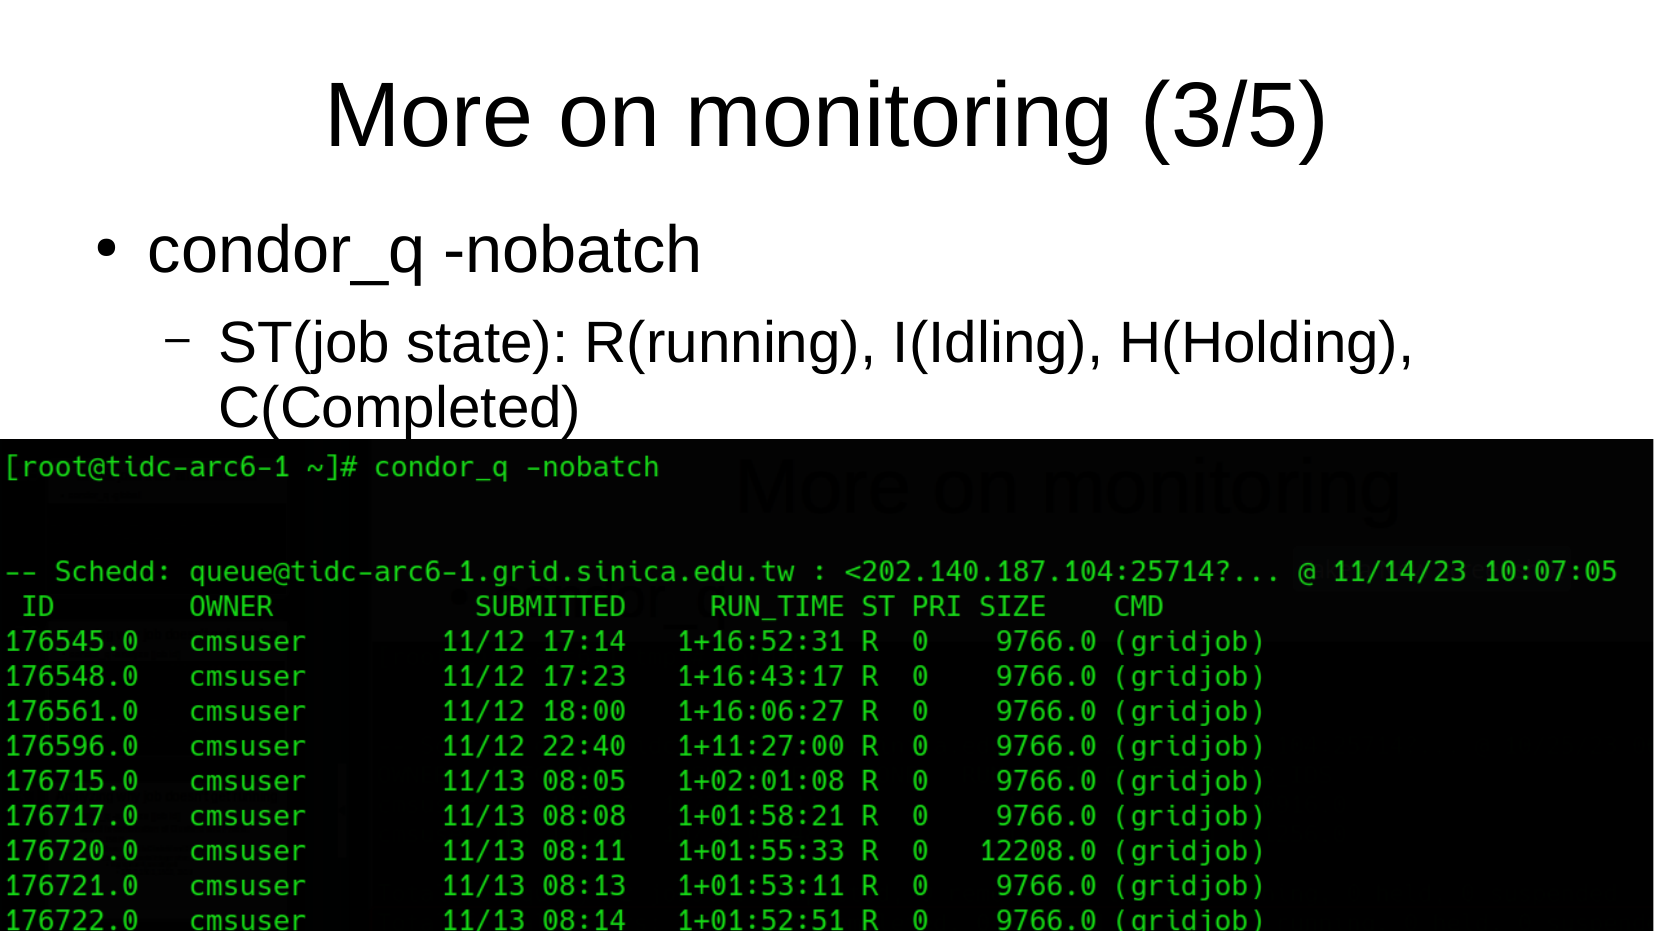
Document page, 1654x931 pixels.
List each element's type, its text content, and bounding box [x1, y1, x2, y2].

title More on monitoring (3/5) [82, 37, 1571, 193]
picture [0, 439, 1654, 931]
list condor_q -nobatch ST(job state): R(running), I(Idling), H(Holding), C(Completed) [76, 211, 1651, 439]
